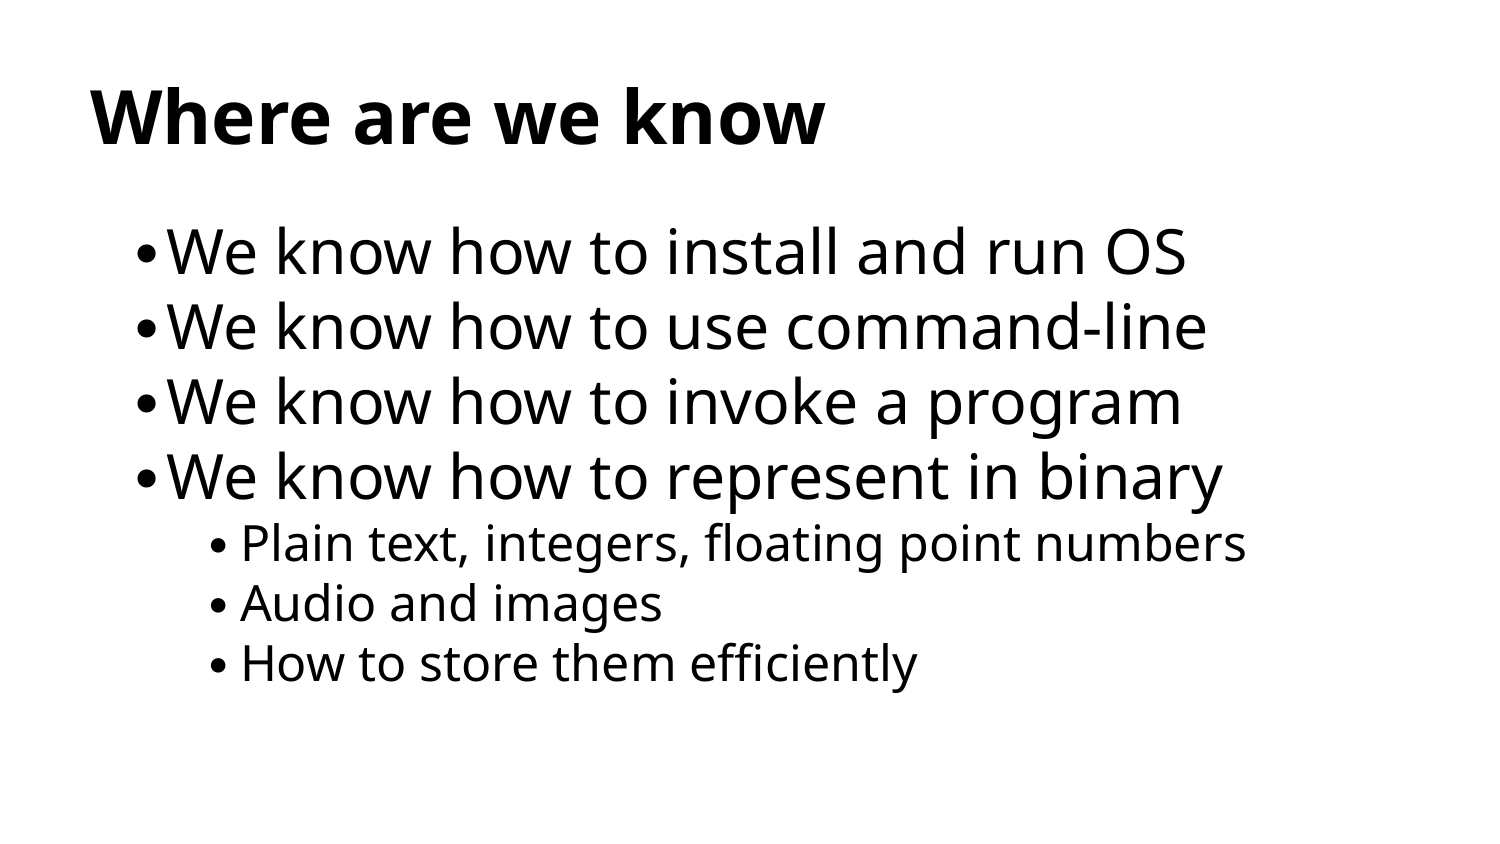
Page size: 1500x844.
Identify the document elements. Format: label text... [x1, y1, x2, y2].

list We know how to install and run OS We know how to use command-line We know how to invoke a program We know how to represent in binary Plain text, integers, floating point numbers Audio and images How to store them efficiently [75, 196, 1425, 808]
title Where are we know [75, 33, 1425, 175]
